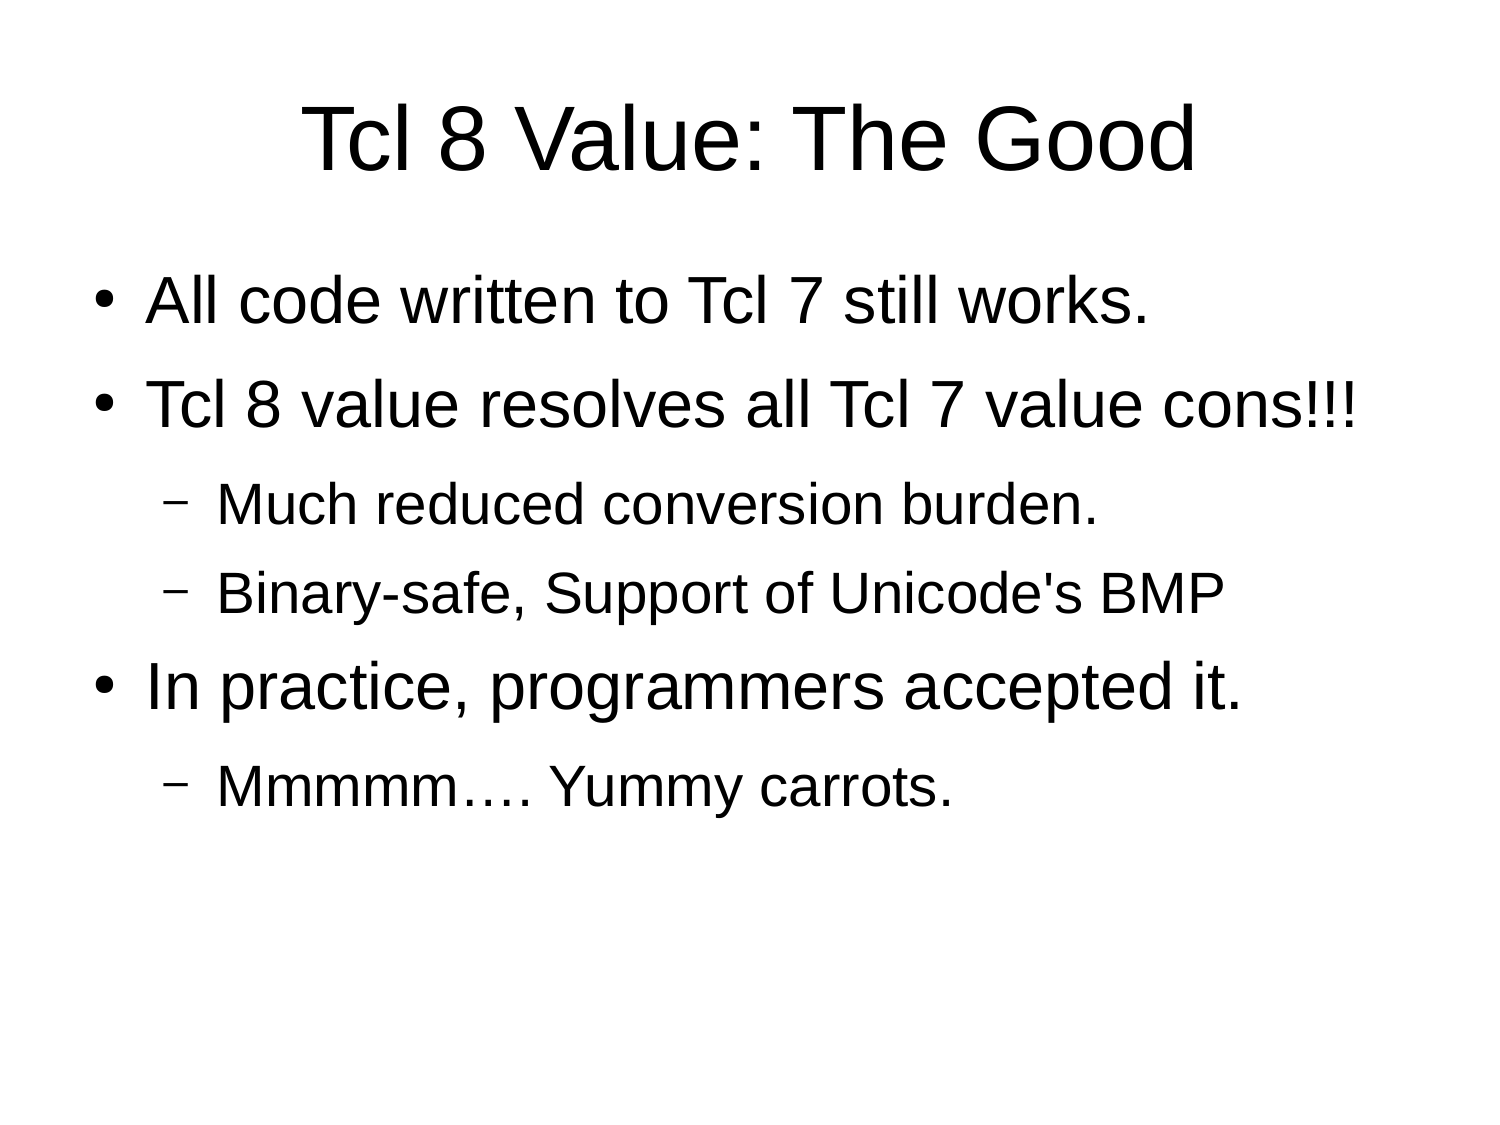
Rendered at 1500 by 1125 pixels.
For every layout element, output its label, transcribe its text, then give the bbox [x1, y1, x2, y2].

list All code written to Tcl 7 still works. Tcl 8 value resolves all Tcl 7 value cons!!! Much reduced conversion burden. Binary-safe, Support of Unicode's BMP In practice, programmers accepted it. Mmmmm…. Yummy carrots. [75, 263, 1425, 916]
title Tcl 8 Value: The Good [75, 44, 1425, 233]
